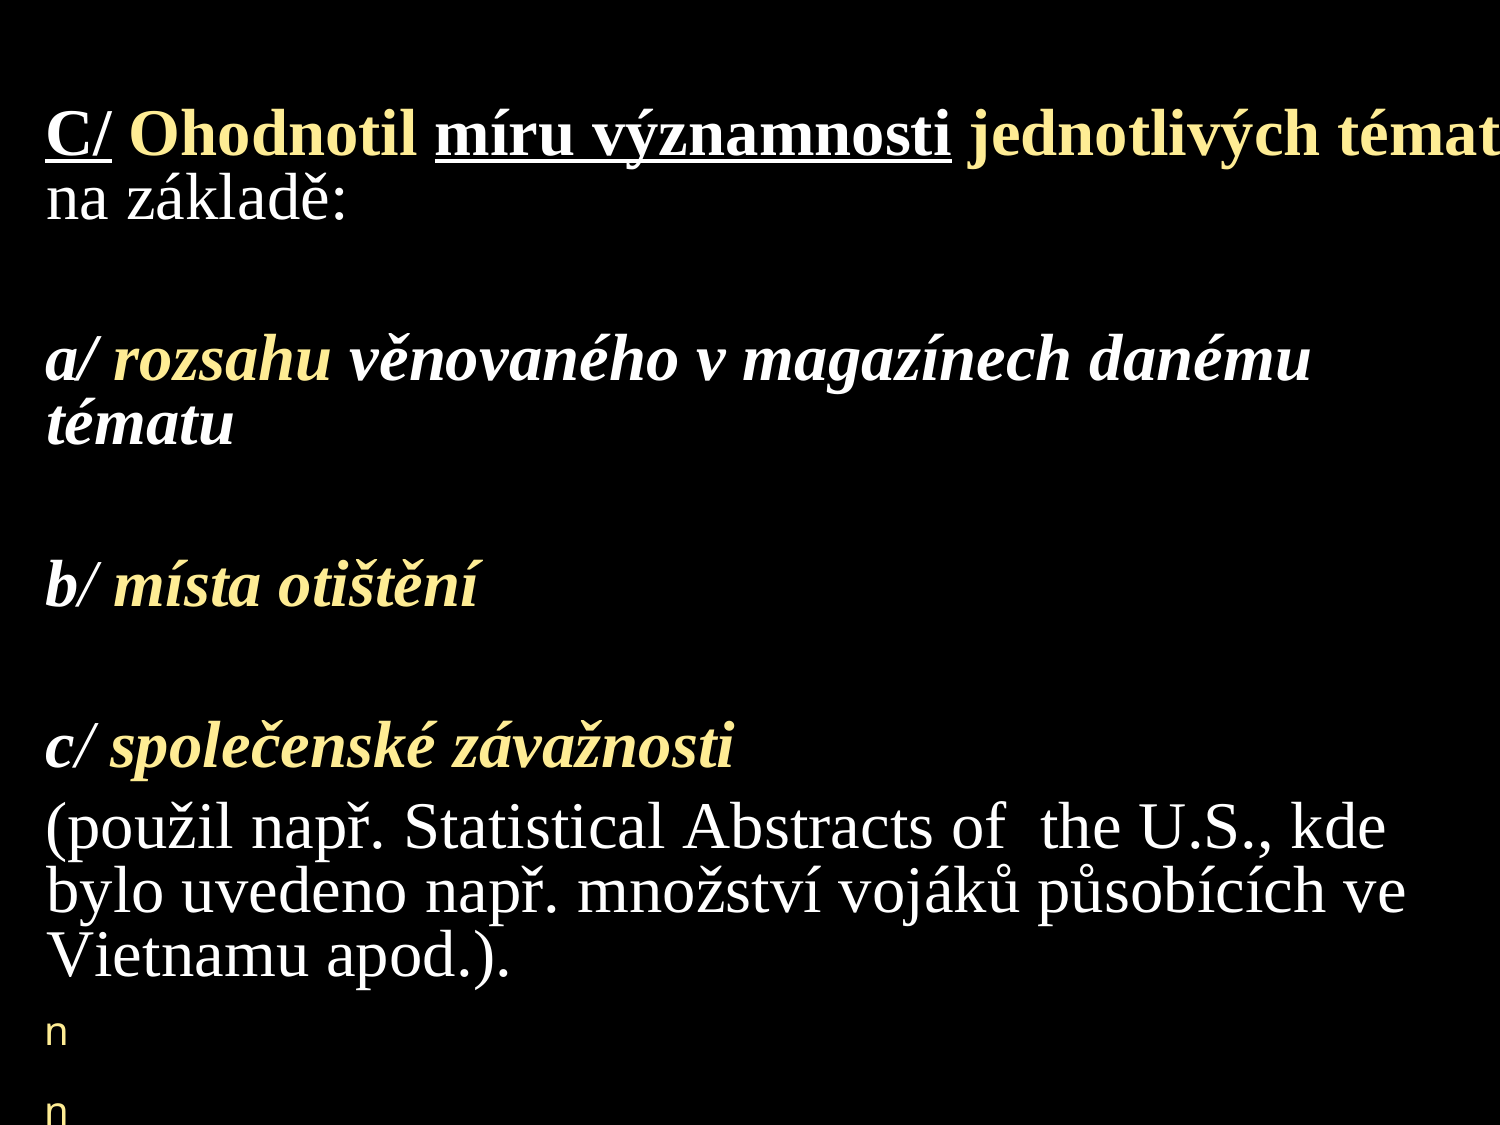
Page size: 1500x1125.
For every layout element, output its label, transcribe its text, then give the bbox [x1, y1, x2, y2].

list C/ Ohodnotil míru významnosti jednotlivých témat na základě: a/ rozsahu věnovaného v magazínech danému tématu b/ místa otištění c/ společenské závažnosti (použil např. Statistical Abstracts of the U.S., kde bylo uvedeno např. množství vojáků působících ve Vietnamu apod.). [0, 0, 1500, 1125]
